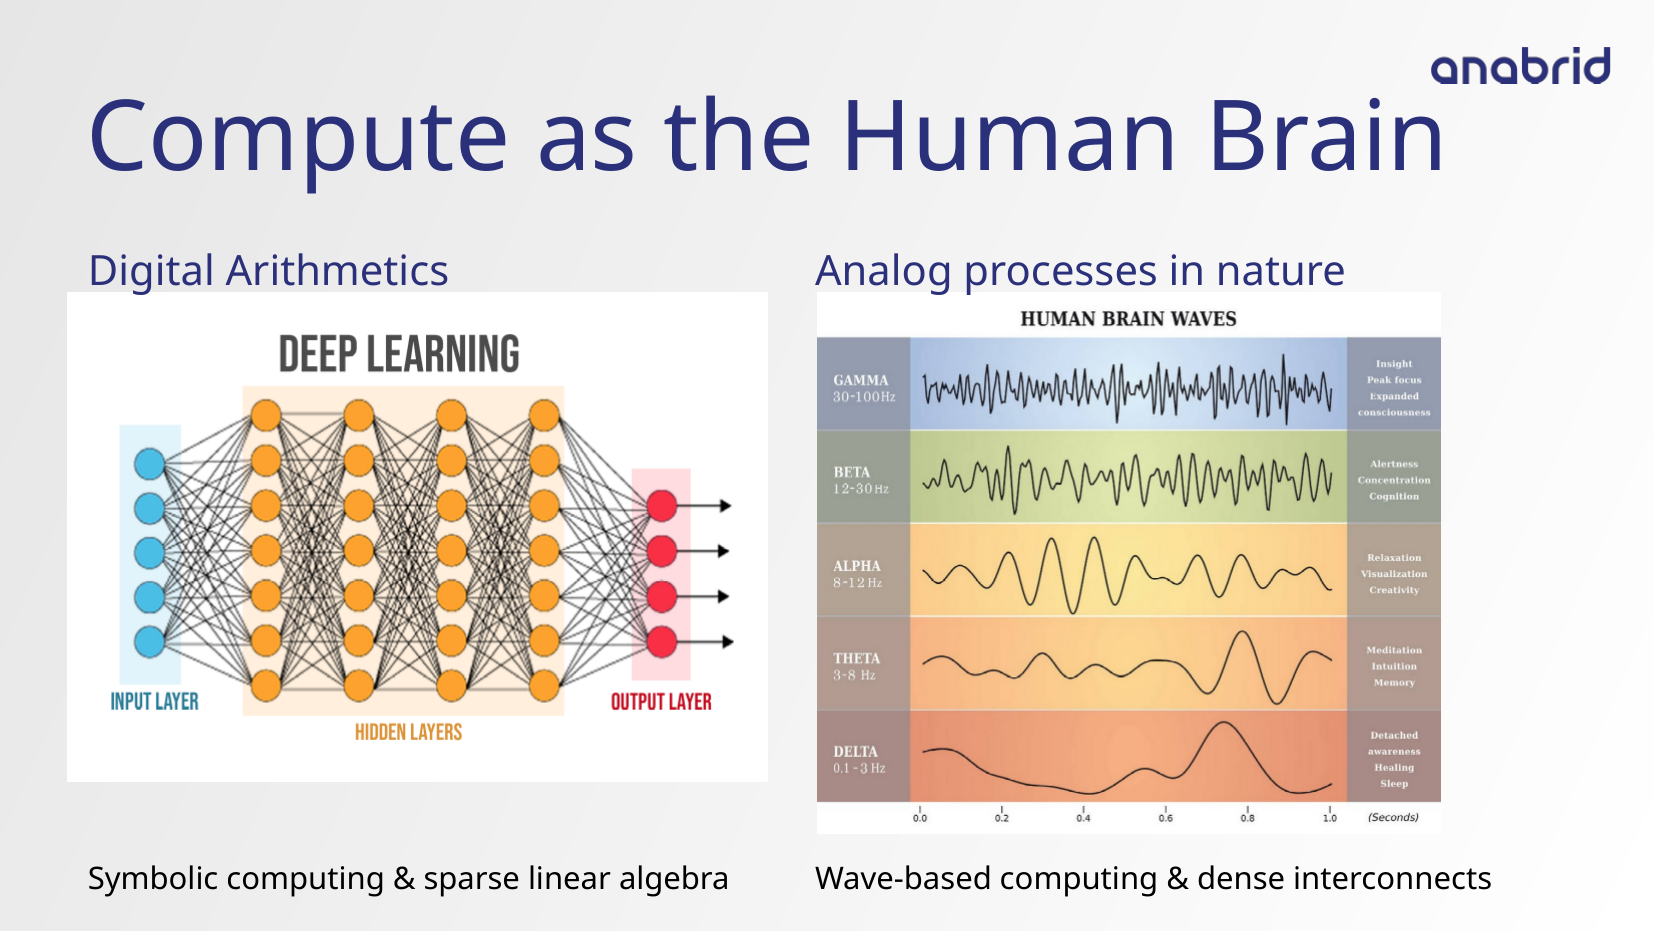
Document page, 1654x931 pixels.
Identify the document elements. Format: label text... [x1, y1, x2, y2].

title Compute as the Human Brain [86, 86, 1490, 171]
picture [817, 345, 1441, 834]
picture [1430, 47, 1612, 84]
text_box Symbolic computing & sparse linear algebra [73, 848, 729, 900]
picture [67, 292, 768, 782]
text_box Wave-based computing & dense interconnects [800, 848, 1563, 922]
text_box Digital Arithmetics [73, 233, 468, 297]
text_box Analog processes in nature [800, 233, 1441, 345]
